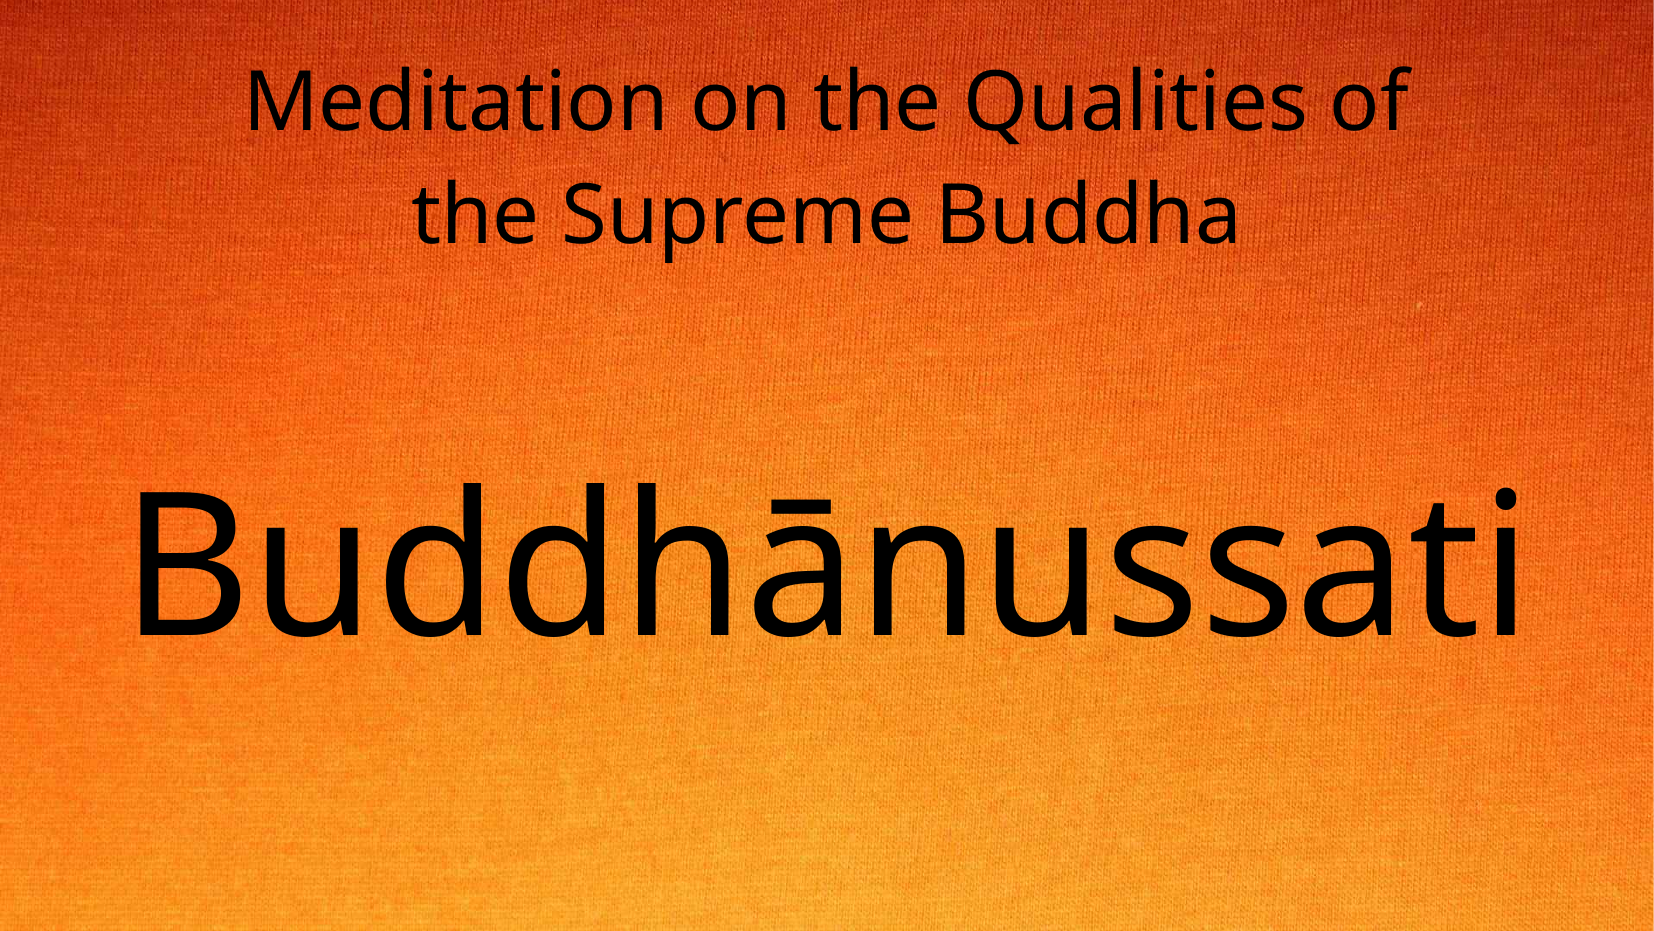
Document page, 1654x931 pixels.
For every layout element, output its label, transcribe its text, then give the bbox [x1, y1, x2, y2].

picture [0, 0, 1654, 931]
subtitle Meditation on the Qualities of the Supreme Buddha Buddhānussati [82, 0, 1571, 739]
